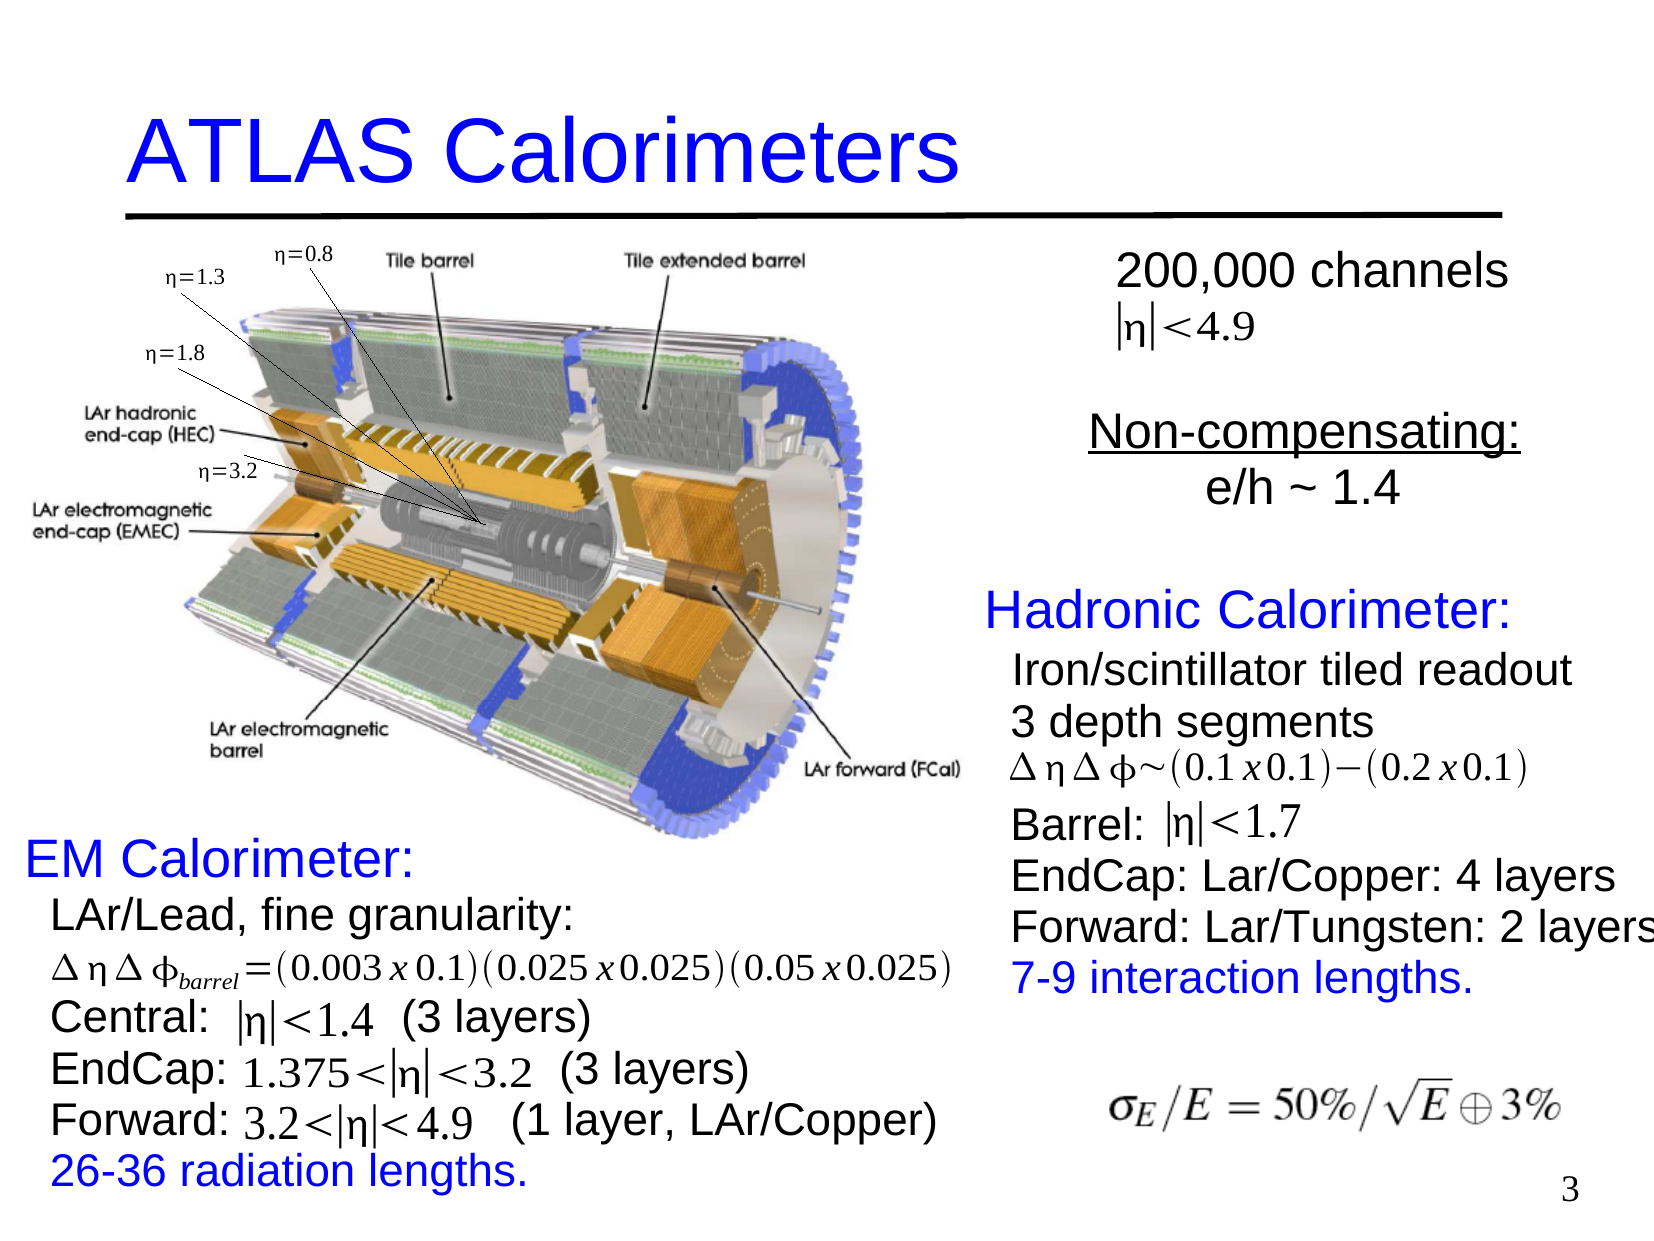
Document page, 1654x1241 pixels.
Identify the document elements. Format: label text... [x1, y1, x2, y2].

chart [40, 946, 963, 1151]
chart [1147, 793, 1312, 850]
text_box 200,000 channels [1115, 242, 1518, 354]
text_box Non-compensating: e/h ~ 1.4 [1088, 403, 1514, 515]
chart [1098, 300, 1268, 354]
text_box ATLAS Calorimeters [126, 99, 1497, 214]
picture [1094, 1060, 1575, 1139]
chart [267, 239, 339, 269]
picture [15, 229, 977, 850]
chart [998, 744, 1539, 791]
chart [192, 456, 264, 486]
text_box EM Calorimeter: LAr/Lead, fine granularity: Central: (3 layers) EndCap: (3 layers) Forward: (1 layer, LAr/Copper) 26-36 radiation lengths. [24, 828, 1022, 1197]
text_box Hadronic Calorimeter: Iron/scintillator tiled readout 3 depth segments Barrel: EndCap: Lar/Copper: 4 layers Forward: Lar/Tungsten: 2 layers 7-9 interaction lengths. [984, 579, 1654, 1004]
chart [139, 338, 211, 367]
chart [159, 263, 231, 292]
